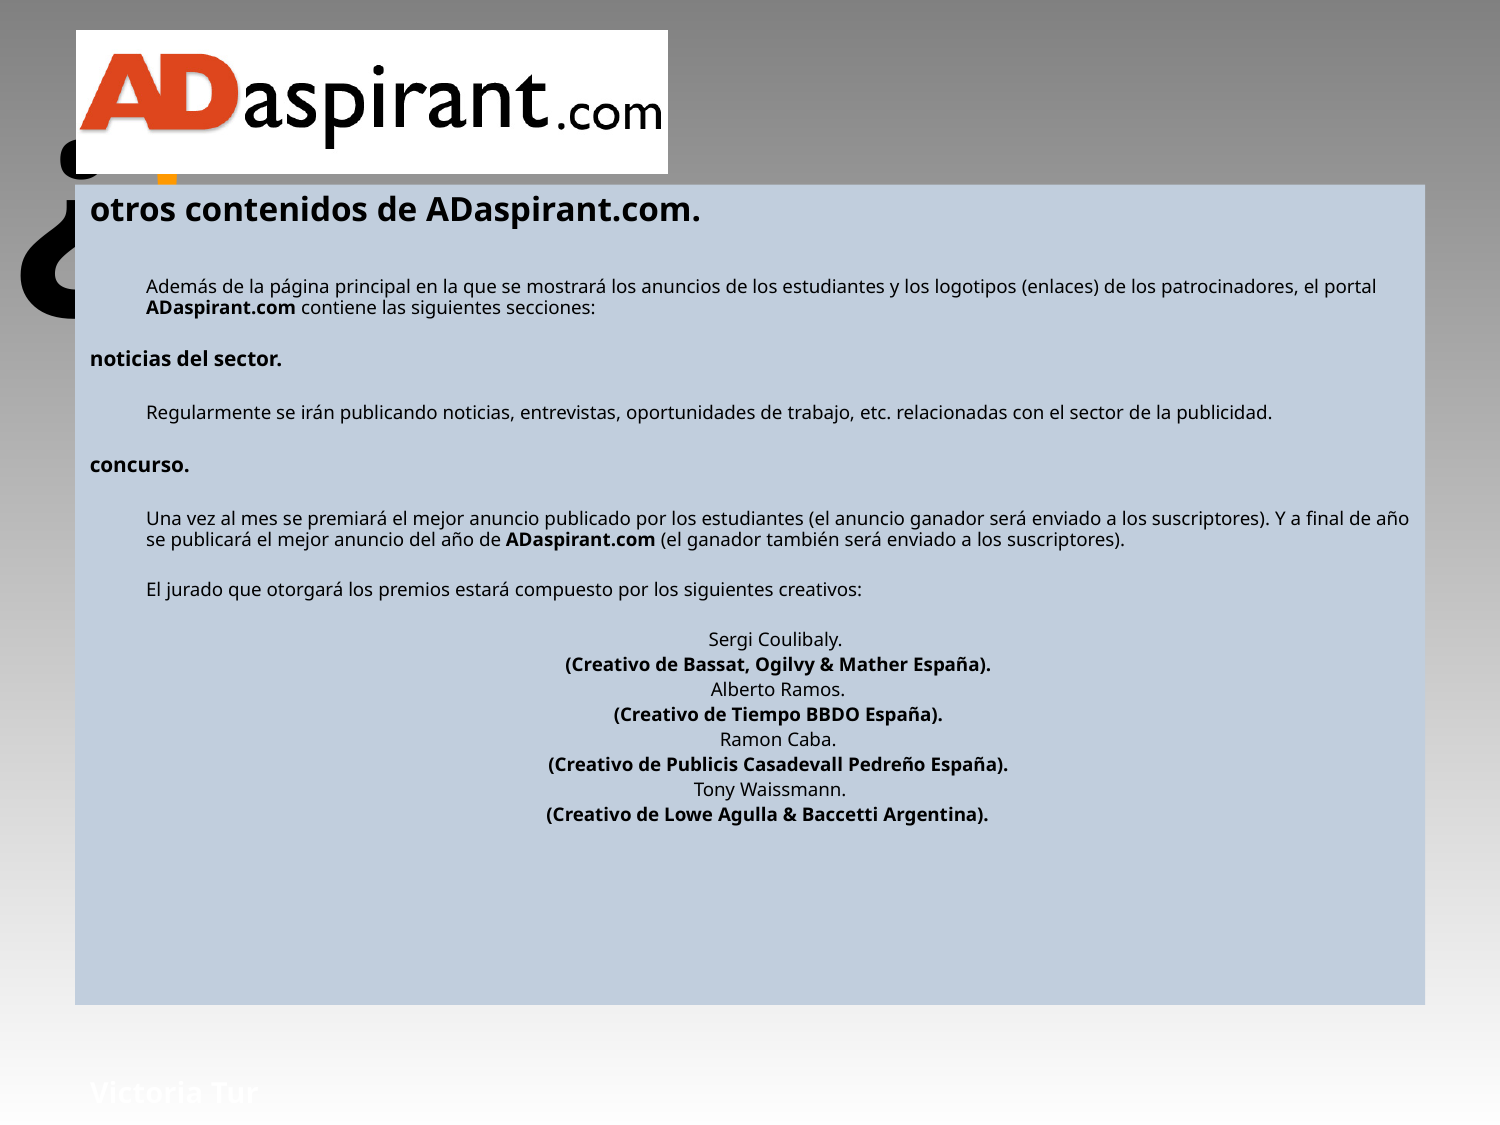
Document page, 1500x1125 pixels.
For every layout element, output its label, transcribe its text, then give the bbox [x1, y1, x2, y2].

list otros contenidos de ADaspirant.com. Además de la página principal en la que se mostrará los anuncios de los estudiantes y los logotipos (enlaces) de los patrocinadores, el portal ADaspirant.com contiene las siguientes secciones: noticias del sector. Regularmente se irán publicando noticias, entrevistas, oportunidades de trabajo, etc. relacionadas con el sector de la publicidad. concurso. Una vez al mes se premiará el mejor anuncio publicado por los estudiantes (el anuncio ganador será enviado a los suscriptores). Y a final de año se publicará el mejor anuncio del año de ADaspirant.com (el ganador también será enviado a los suscriptores). El jurado que otorgará los premios estará compuesto por los siguientes creativos: Sergi Coulibaly. (Creativo de Bassat, Ogilvy & Mather España). Alberto Ramos. (Creativo de Tiempo BBDO España). Ramon Caba. (Creativo de Publicis Casadevall Pedreño España). Tony Waissmann. (Creativo de Lowe Agulla & Baccetti Argentina). [75, 184, 1426, 1005]
chart [76, 31, 668, 174]
